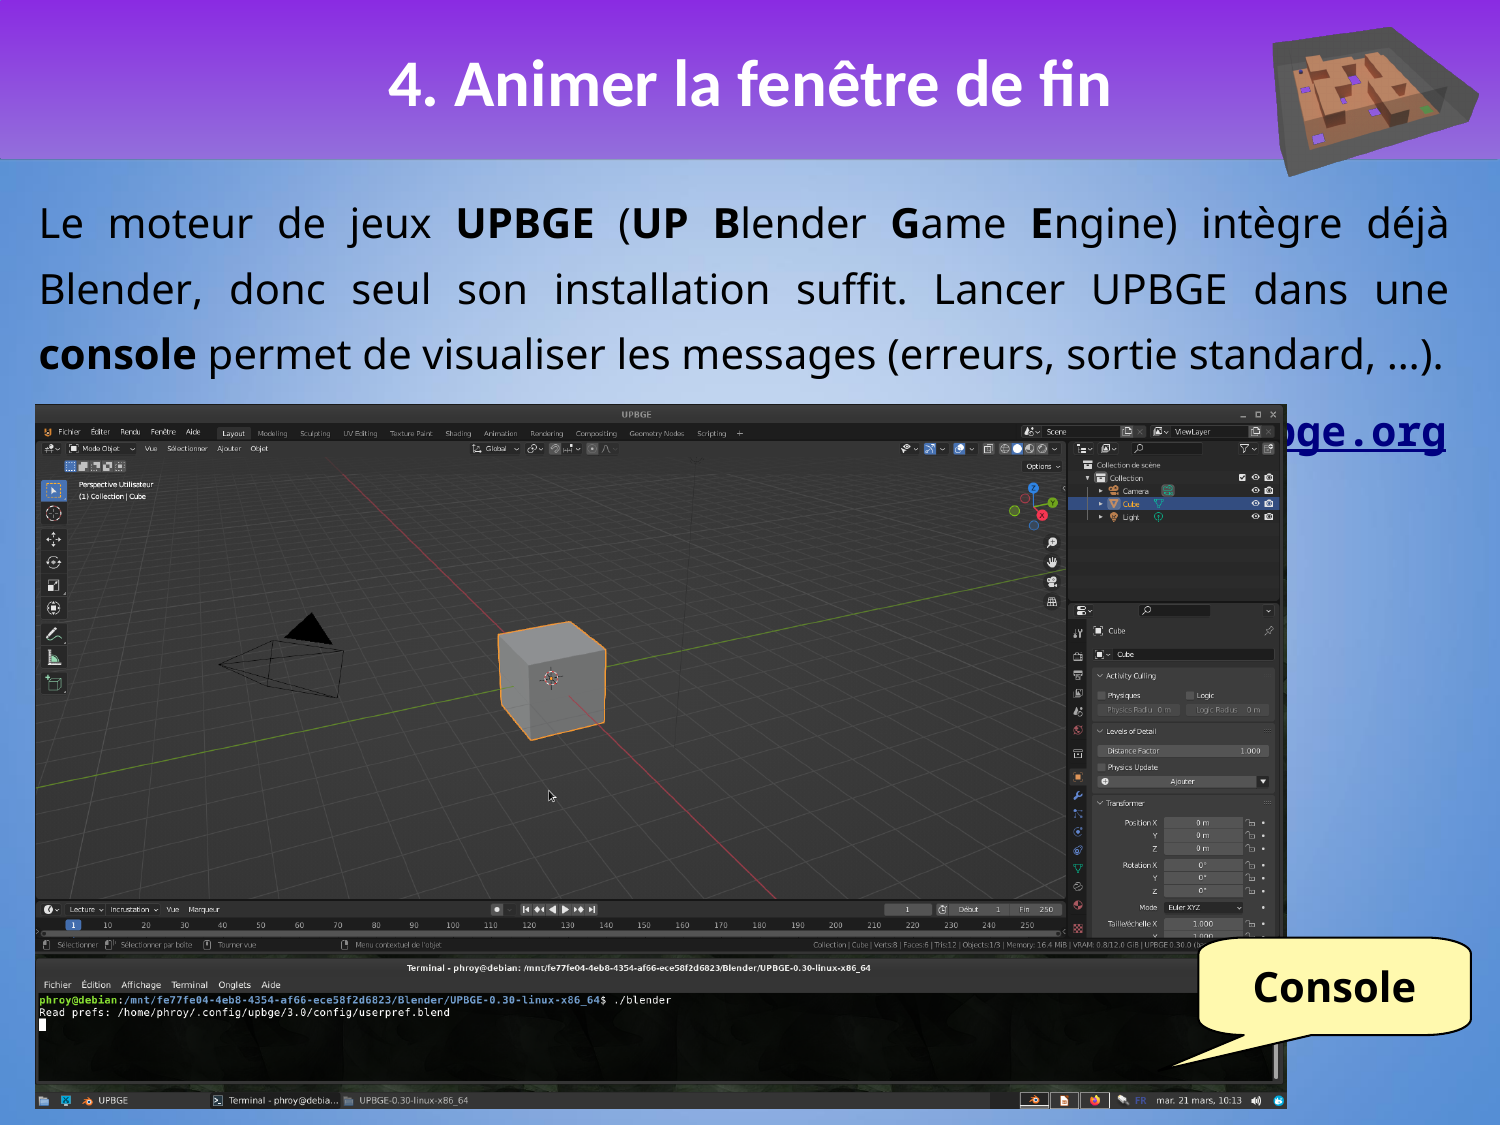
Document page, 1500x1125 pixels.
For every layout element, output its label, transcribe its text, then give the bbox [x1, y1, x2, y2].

text_box Le moteur de jeux UPBGE (UP Blender Game Engine) intègre déjà Blender, donc seul son installation suffit. Lancer UPBGE dans une console permet de visualiser les messages (erreurs, sortie standard, …). UPBGE (version 0.3+) ce trouve à cette adresse : https://upbge.org [23, 178, 1465, 395]
picture [0, 27, 1500, 1125]
text_box Console [1158, 937, 1471, 1071]
text_box 4. Animer la fenêtre de fin [0, 0, 1500, 159]
